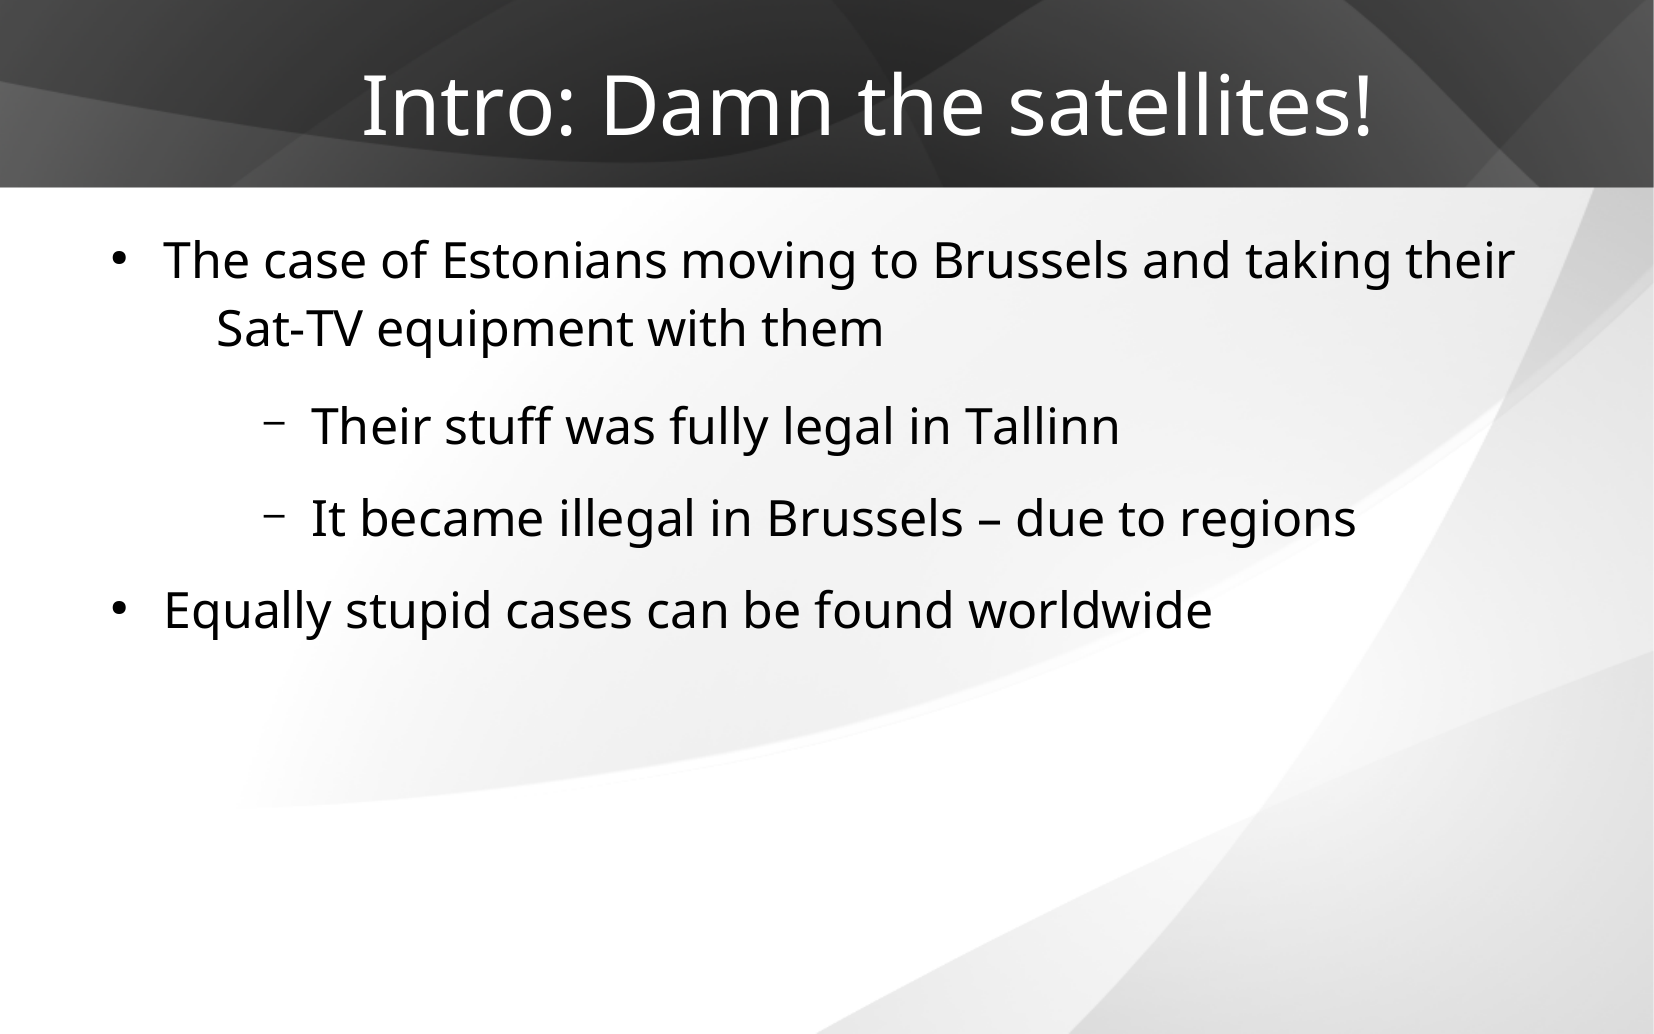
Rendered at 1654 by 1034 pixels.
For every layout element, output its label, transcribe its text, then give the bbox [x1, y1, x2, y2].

picture [0, 0, 1654, 1034]
list The case of Estonians moving to Brussels and taking their Sat-TV equipment with them Their stuff was fully legal in Tallinn It became illegal in Brussels – due to regions Equally stupid cases can be found worldwide [75, 225, 1613, 1013]
title Intro: Damn the satellites! [124, 0, 1613, 208]
